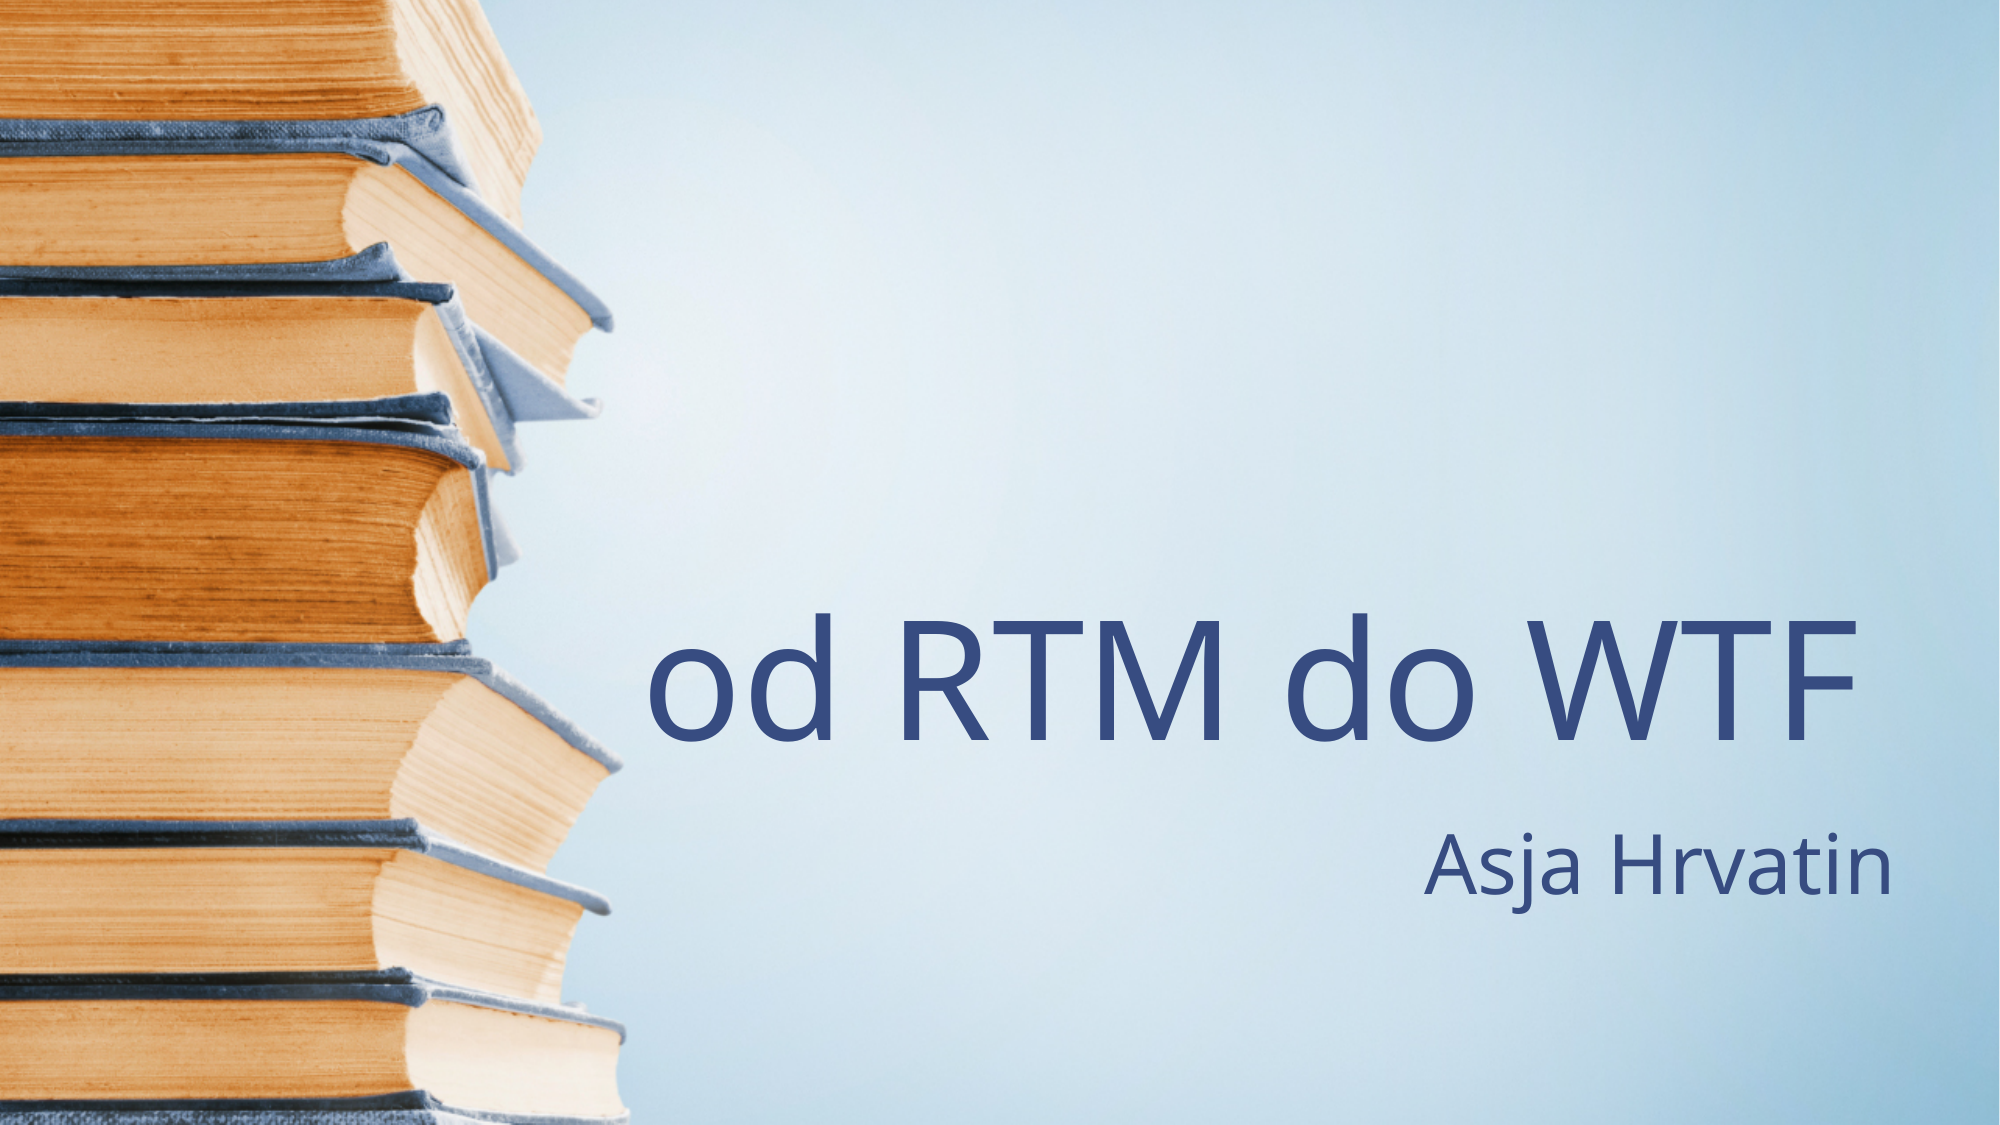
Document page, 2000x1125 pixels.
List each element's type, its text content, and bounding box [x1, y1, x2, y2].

picture [0, 0, 2000, 1125]
subtitle Asja Hrvatin [766, 808, 1917, 1013]
title od RTM do WTF [621, 148, 1917, 787]
